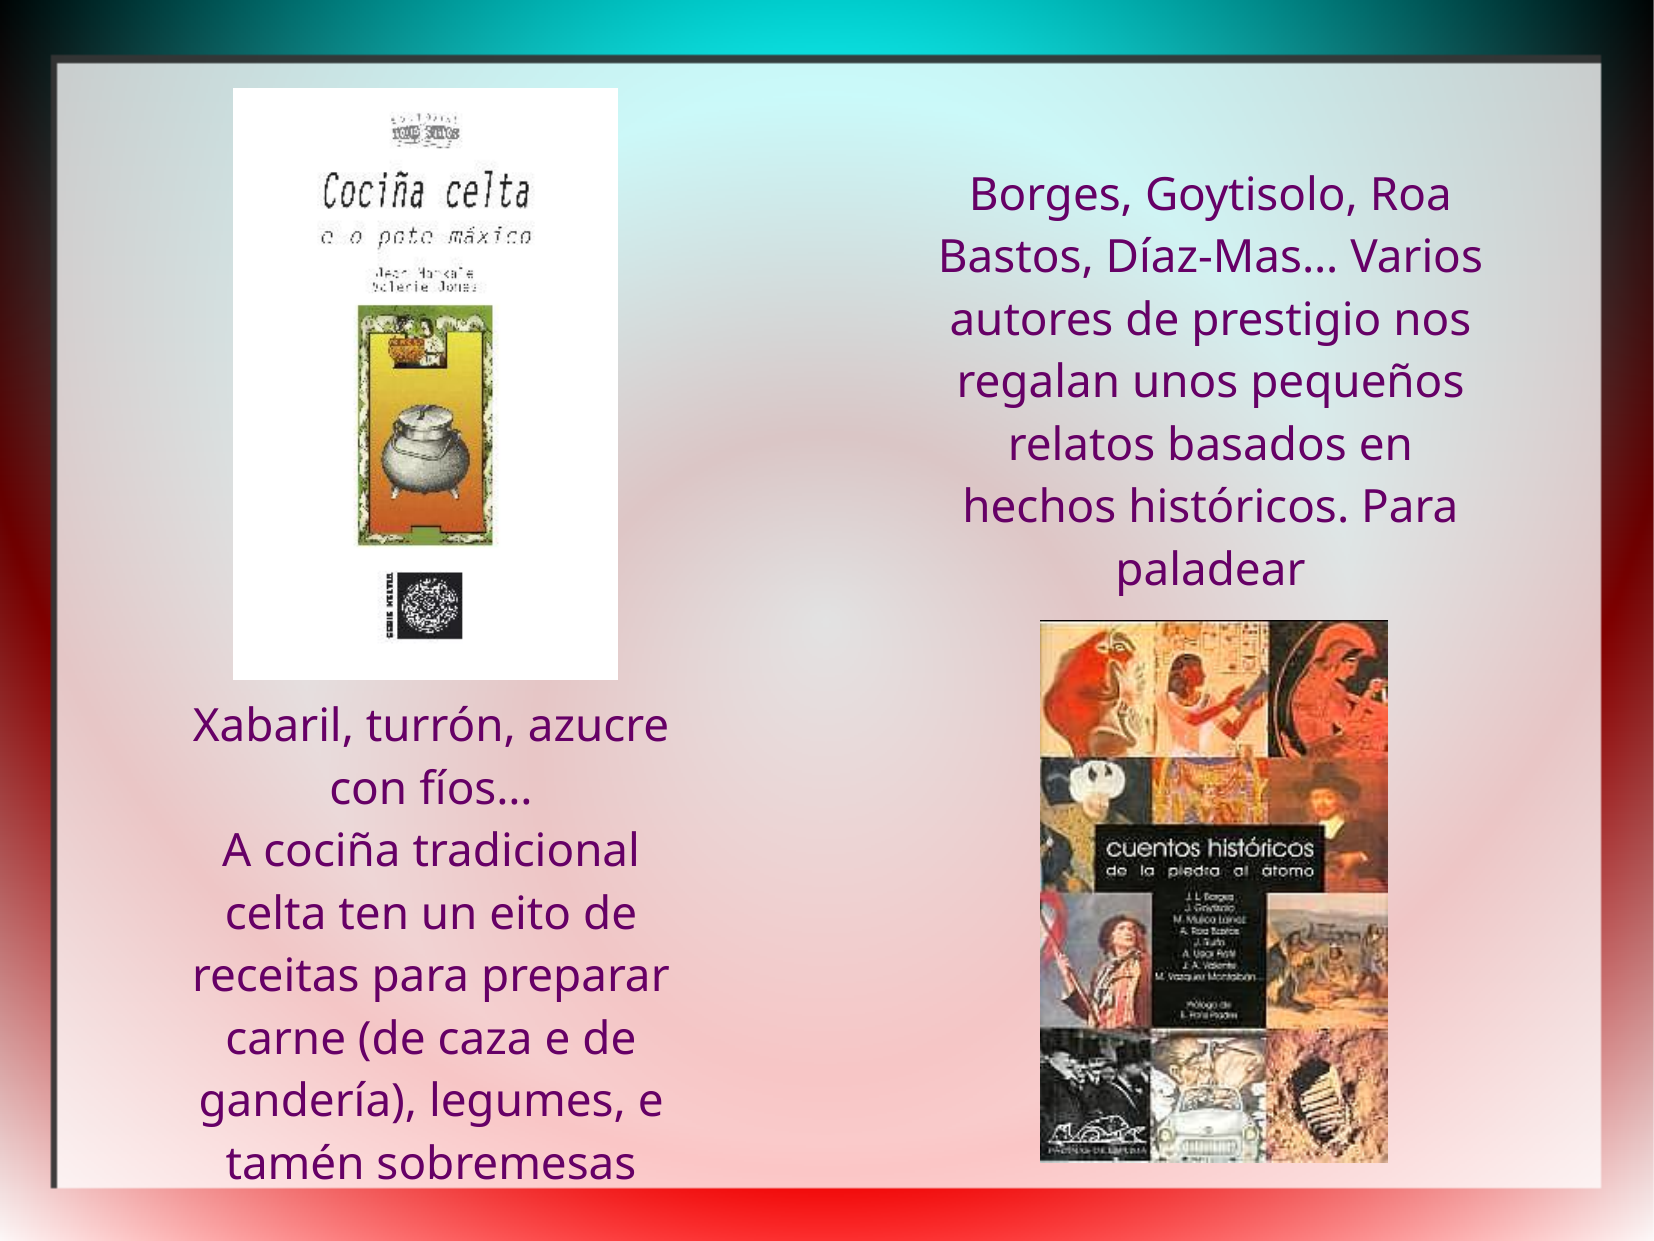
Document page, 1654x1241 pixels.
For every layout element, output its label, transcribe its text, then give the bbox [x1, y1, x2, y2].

picture [0, 0, 1654, 1241]
text_box Xabaril, turrón, azucre con fíos… A cociña tradicional celta ten un eito de receitas para preparar carne (de caza e de gandería), legumes, e tamén sobremesas [159, 685, 703, 1127]
text_box Borges, Goytisolo, Roa Bastos, Díaz-Mas… Varios autores de prestigio nos regalan unos pequeños relatos basados en hechos históricos. Para paladear [915, 153, 1506, 595]
